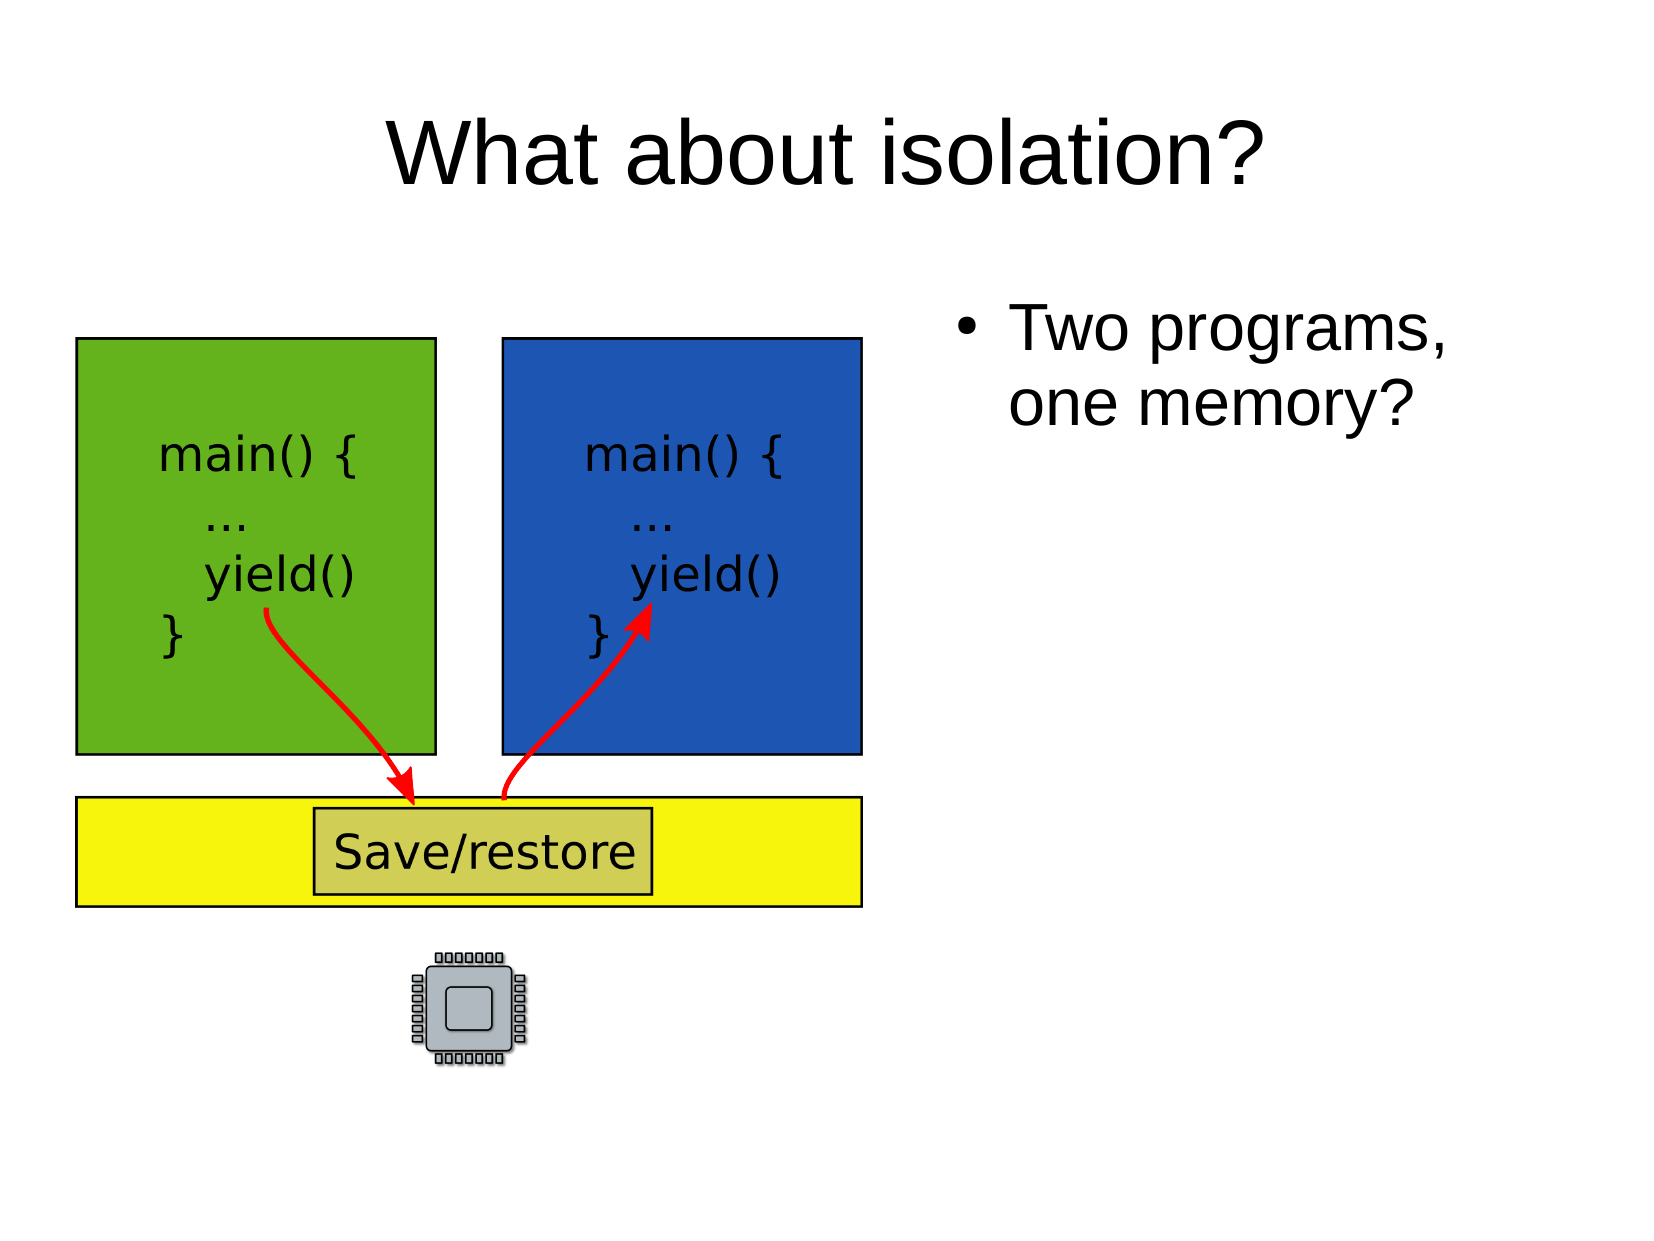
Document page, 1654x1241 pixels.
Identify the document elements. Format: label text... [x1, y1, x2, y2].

list Two programs, one memory? [937, 290, 1571, 1010]
title What about isolation? [82, 49, 1571, 257]
picture [75, 337, 863, 1077]
